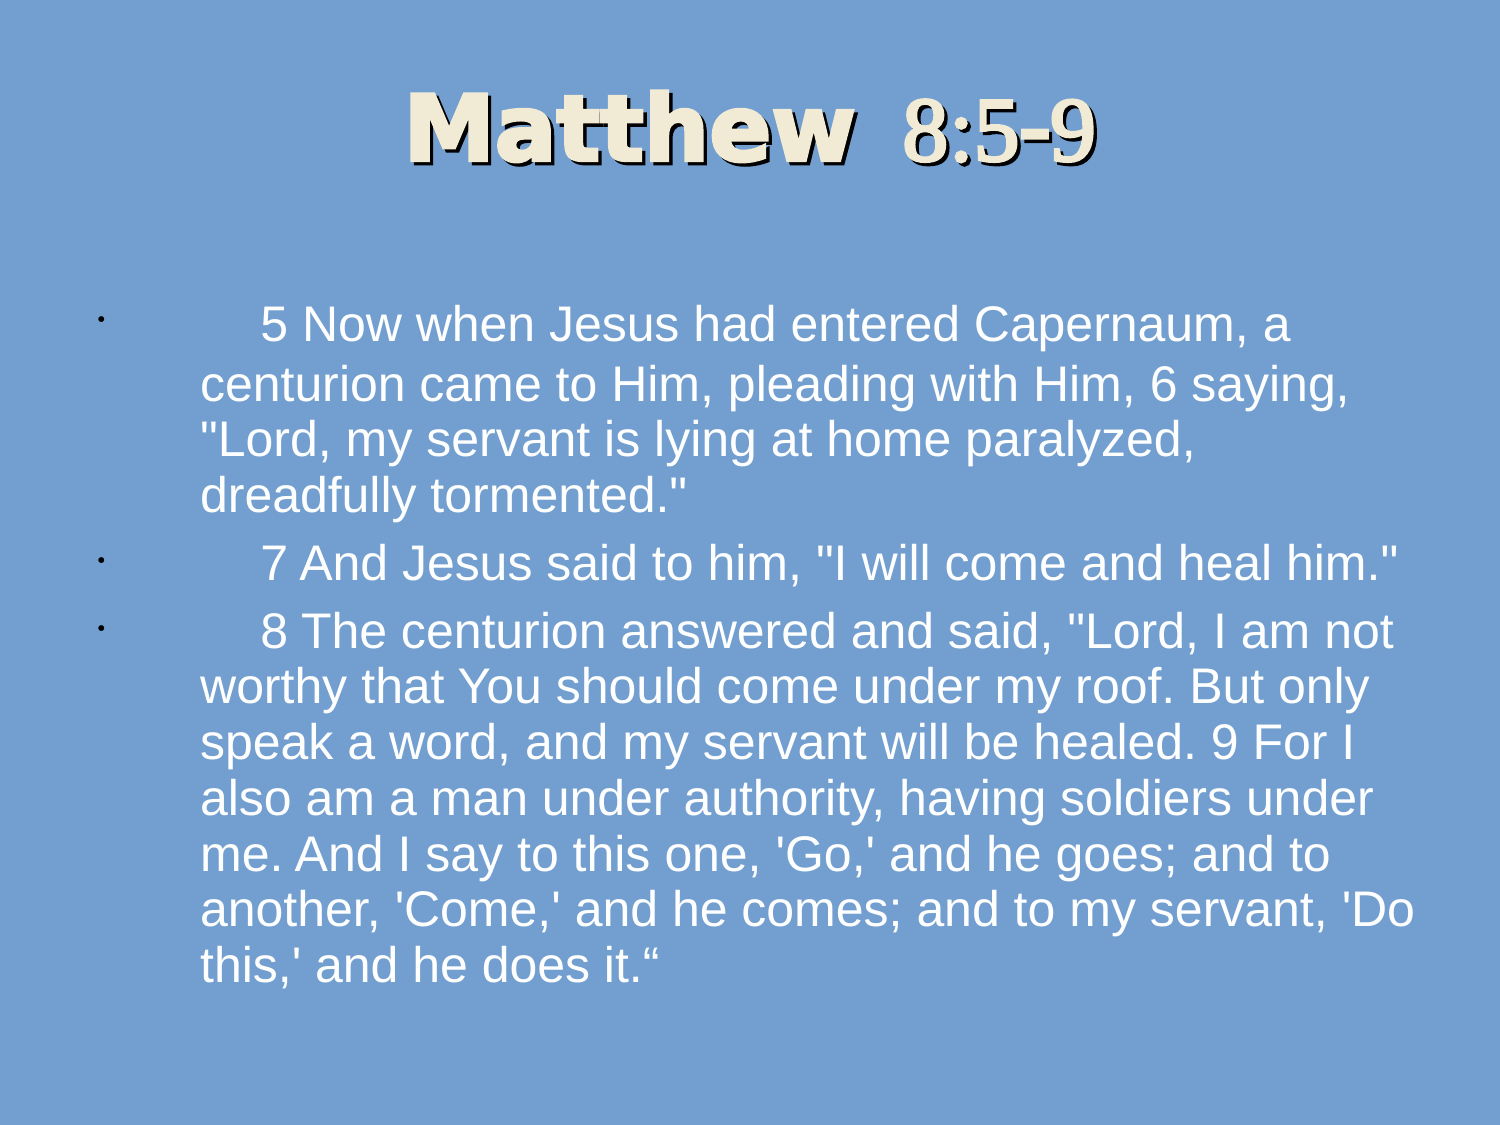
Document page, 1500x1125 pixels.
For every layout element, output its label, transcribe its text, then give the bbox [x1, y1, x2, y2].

list 5 Now when Jesus had entered Capernaum, a centurion came to Him, pleading with Him, 6 saying, "Lord, my servant is lying at home paralyzed, dreadfully tormented." 7 And Jesus said to him, "I will come and heal him." 8 The centurion answered and said, "Lord, I am not worthy that You should come under my roof. But only speak a word, and my servant will be healed. 9 For I also am a man under authority, having soldiers under me. And I say to this one, 'Go,' and he goes; and to another, 'Come,' and he comes; and to my servant, 'Do this,' and he does it.“ [75, 287, 1426, 1125]
title Matthew 8:5-9 [75, 44, 1426, 233]
